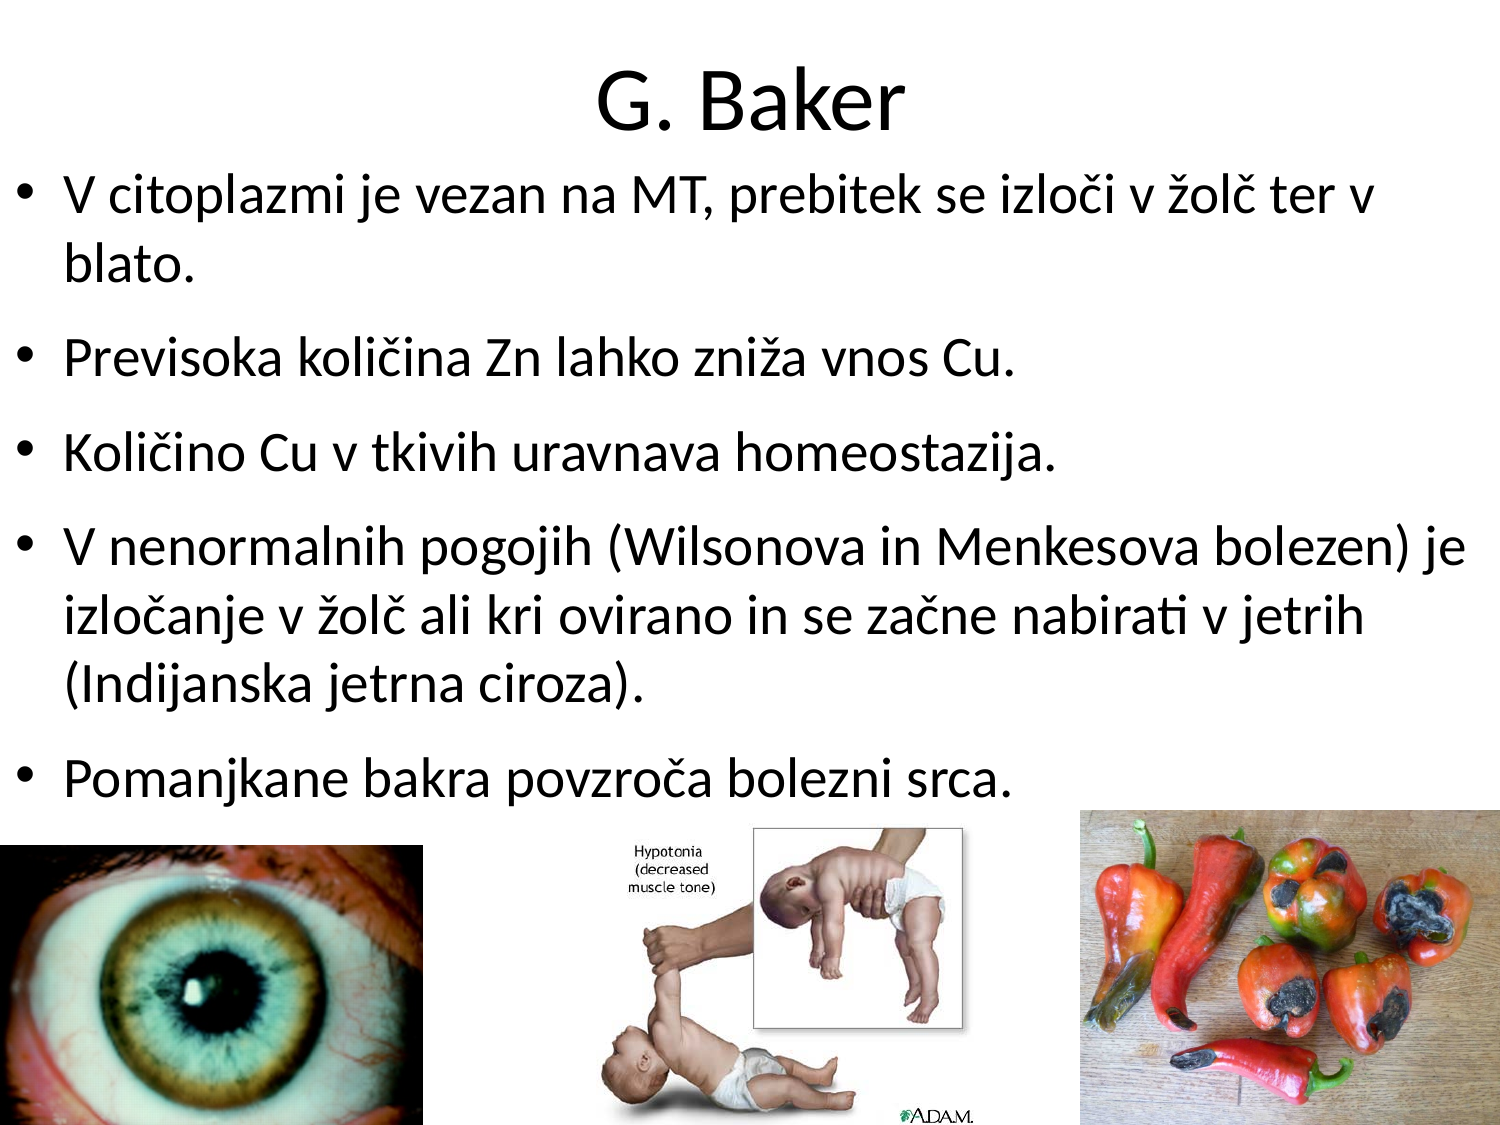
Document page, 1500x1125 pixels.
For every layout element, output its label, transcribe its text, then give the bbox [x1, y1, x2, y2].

picture [1080, 810, 1500, 1125]
picture [0, 845, 423, 1125]
list V citoplazmi je vezan na MT, prebitek se izloči v žolč ter v blato. Previsoka količina Zn lahko zniža vnos Cu. Količino Cu v tkivih uravnava homeostazija. V nenormalnih pogojih (Wilsonova in Menkesova bolezen) je izločanje v žolč ali kri ovirano in se začne nabirati v jetrih (Indijanska jetrna ciroza). Pomanjkane bakra povzroča bolezni srca. [0, 149, 1500, 823]
picture [596, 823, 974, 1125]
title G. Baker [76, 0, 1427, 149]
